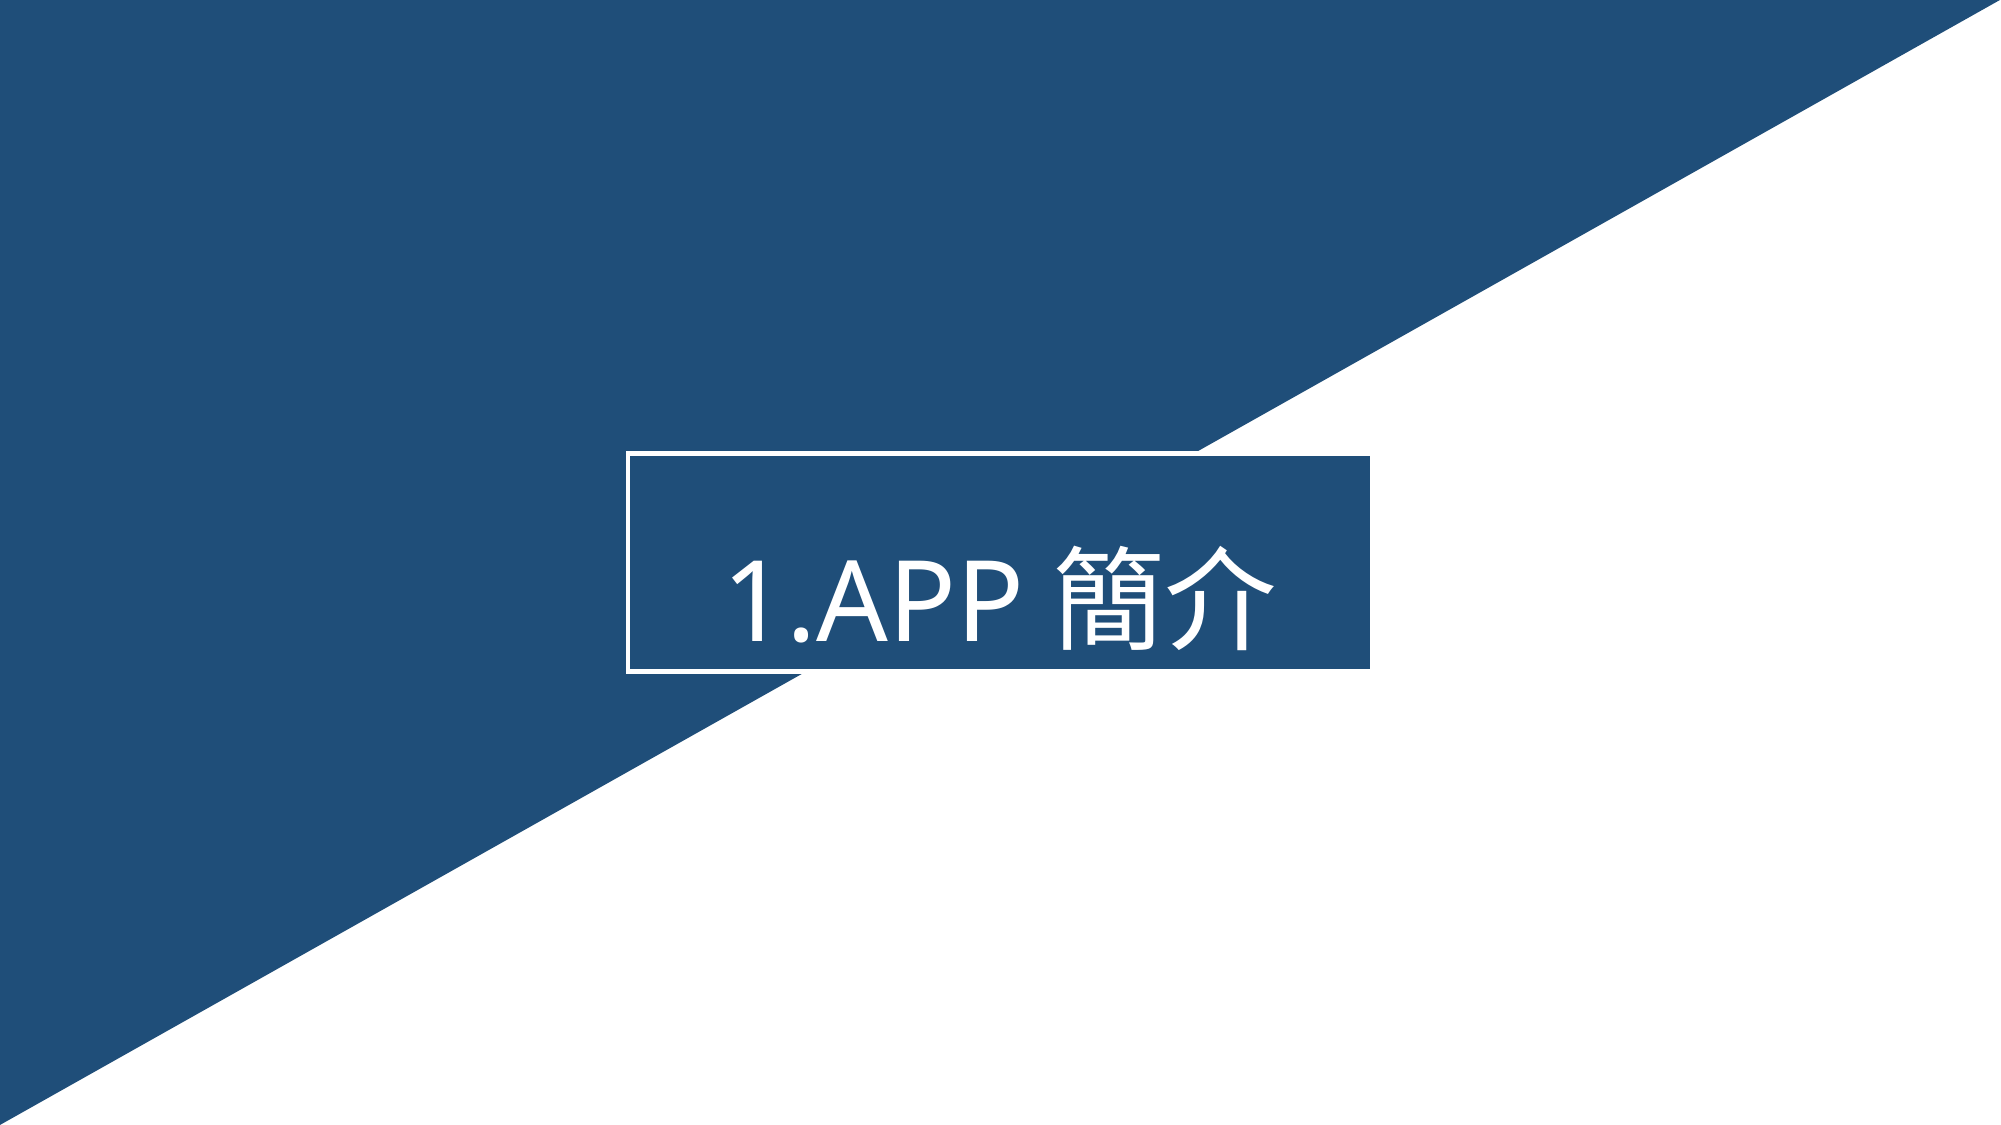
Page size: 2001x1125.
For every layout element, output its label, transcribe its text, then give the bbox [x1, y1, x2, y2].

text_box [0, 0, 2000, 1125]
text_box 1.APP簡介 [628, 453, 1372, 672]
